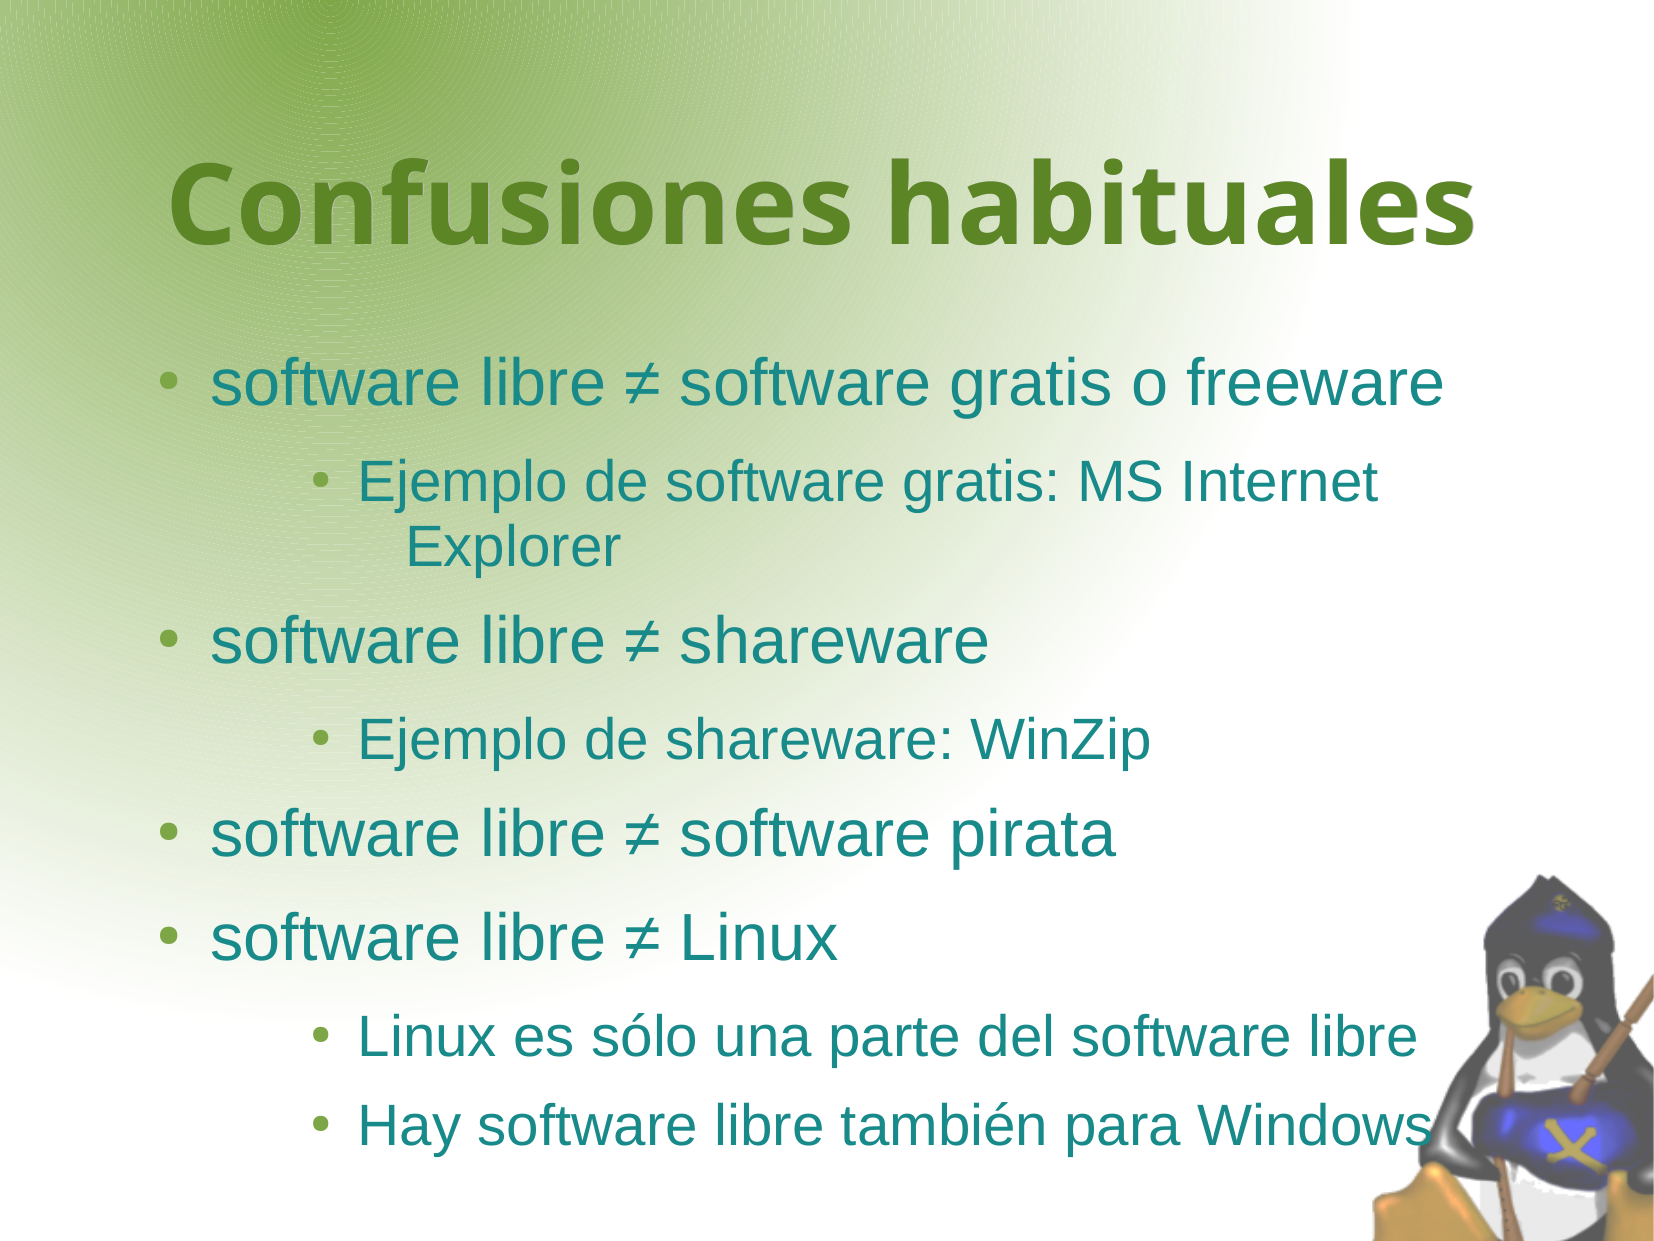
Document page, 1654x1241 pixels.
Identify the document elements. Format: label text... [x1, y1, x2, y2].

list software libre ≠ software gratis o freeware Ejemplo de software gratis: MS Internet Explorer software libre ≠ shareware Ejemplo de shareware: WinZip software libre ≠ software pirata software libre ≠ Linux Linux es sólo una parte del software libre Hay software libre también para Windows [121, 344, 1534, 1157]
picture [1364, 874, 1654, 1241]
title Confusiones habituales [121, 97, 1523, 305]
